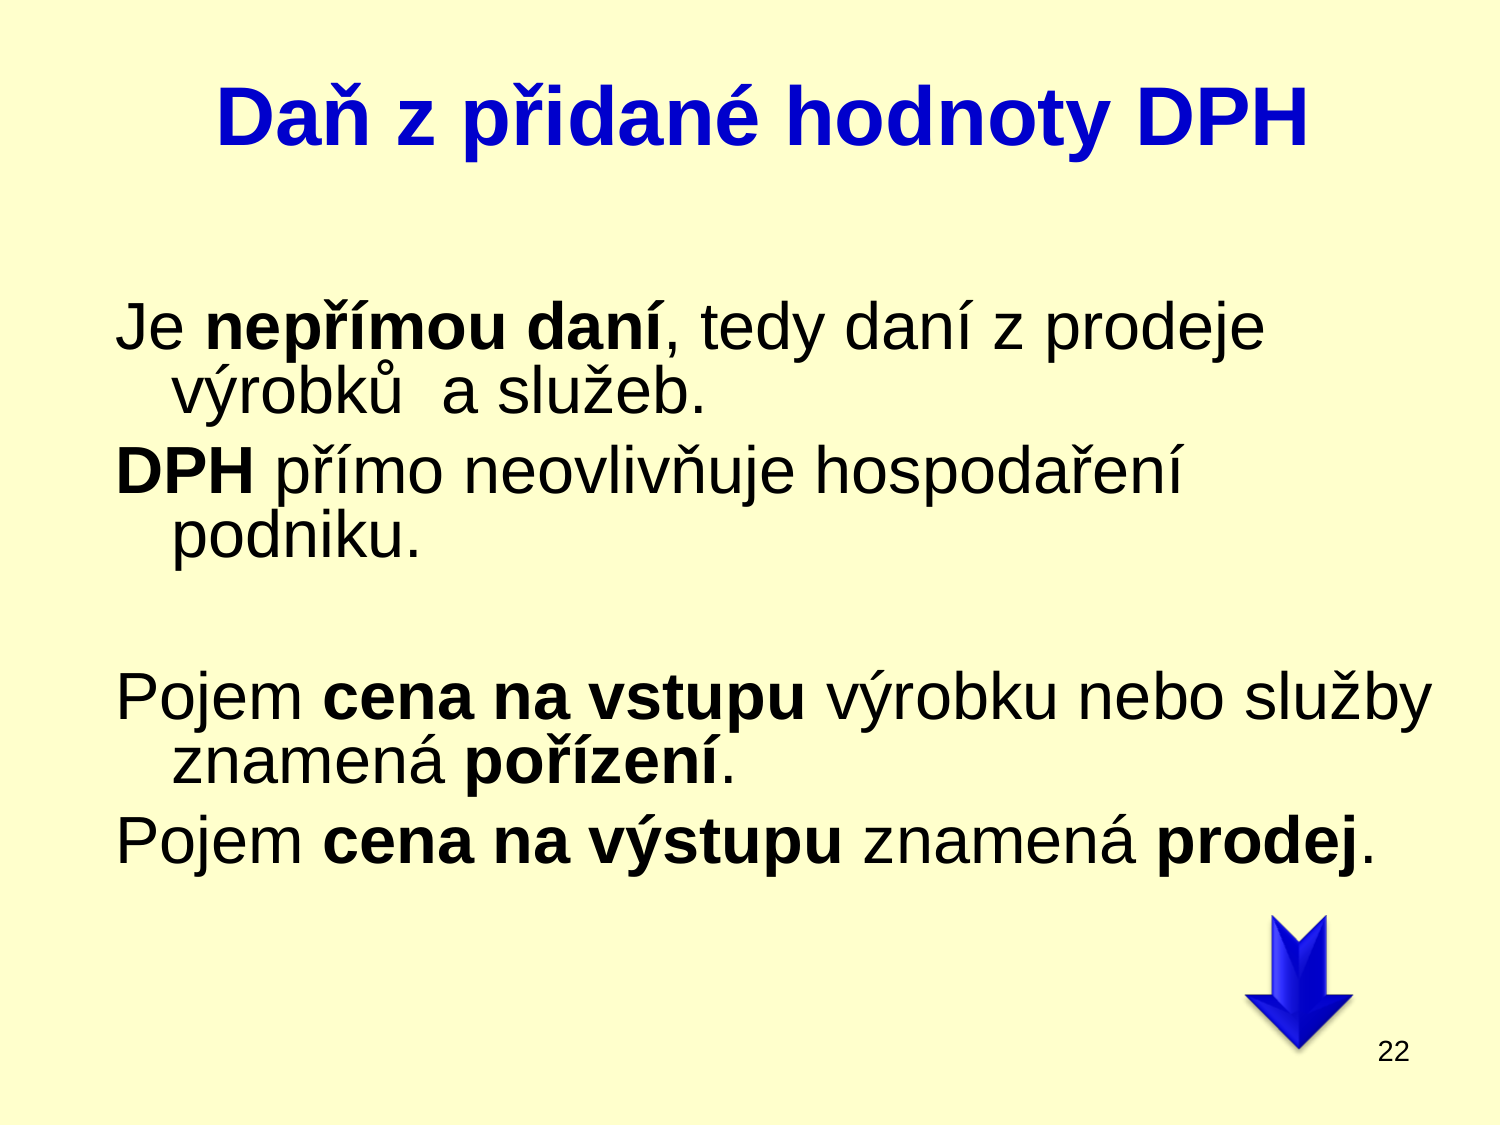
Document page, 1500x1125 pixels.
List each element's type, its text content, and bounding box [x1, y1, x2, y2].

picture [1235, 910, 1363, 1063]
list Je nepřímou daní, tedy daní z prodeje výrobků a služeb. DPH přímo neovlivňuje hospodaření podniku. Pojem cena na vstupu výrobku nebo služby znamená pořízení. Pojem cena na výstupu znamená prodej. [100, 290, 1451, 981]
text_box <číslo> [1074, 1024, 1426, 1103]
title Daň z přidané hodnoty DPH [88, 42, 1439, 183]
